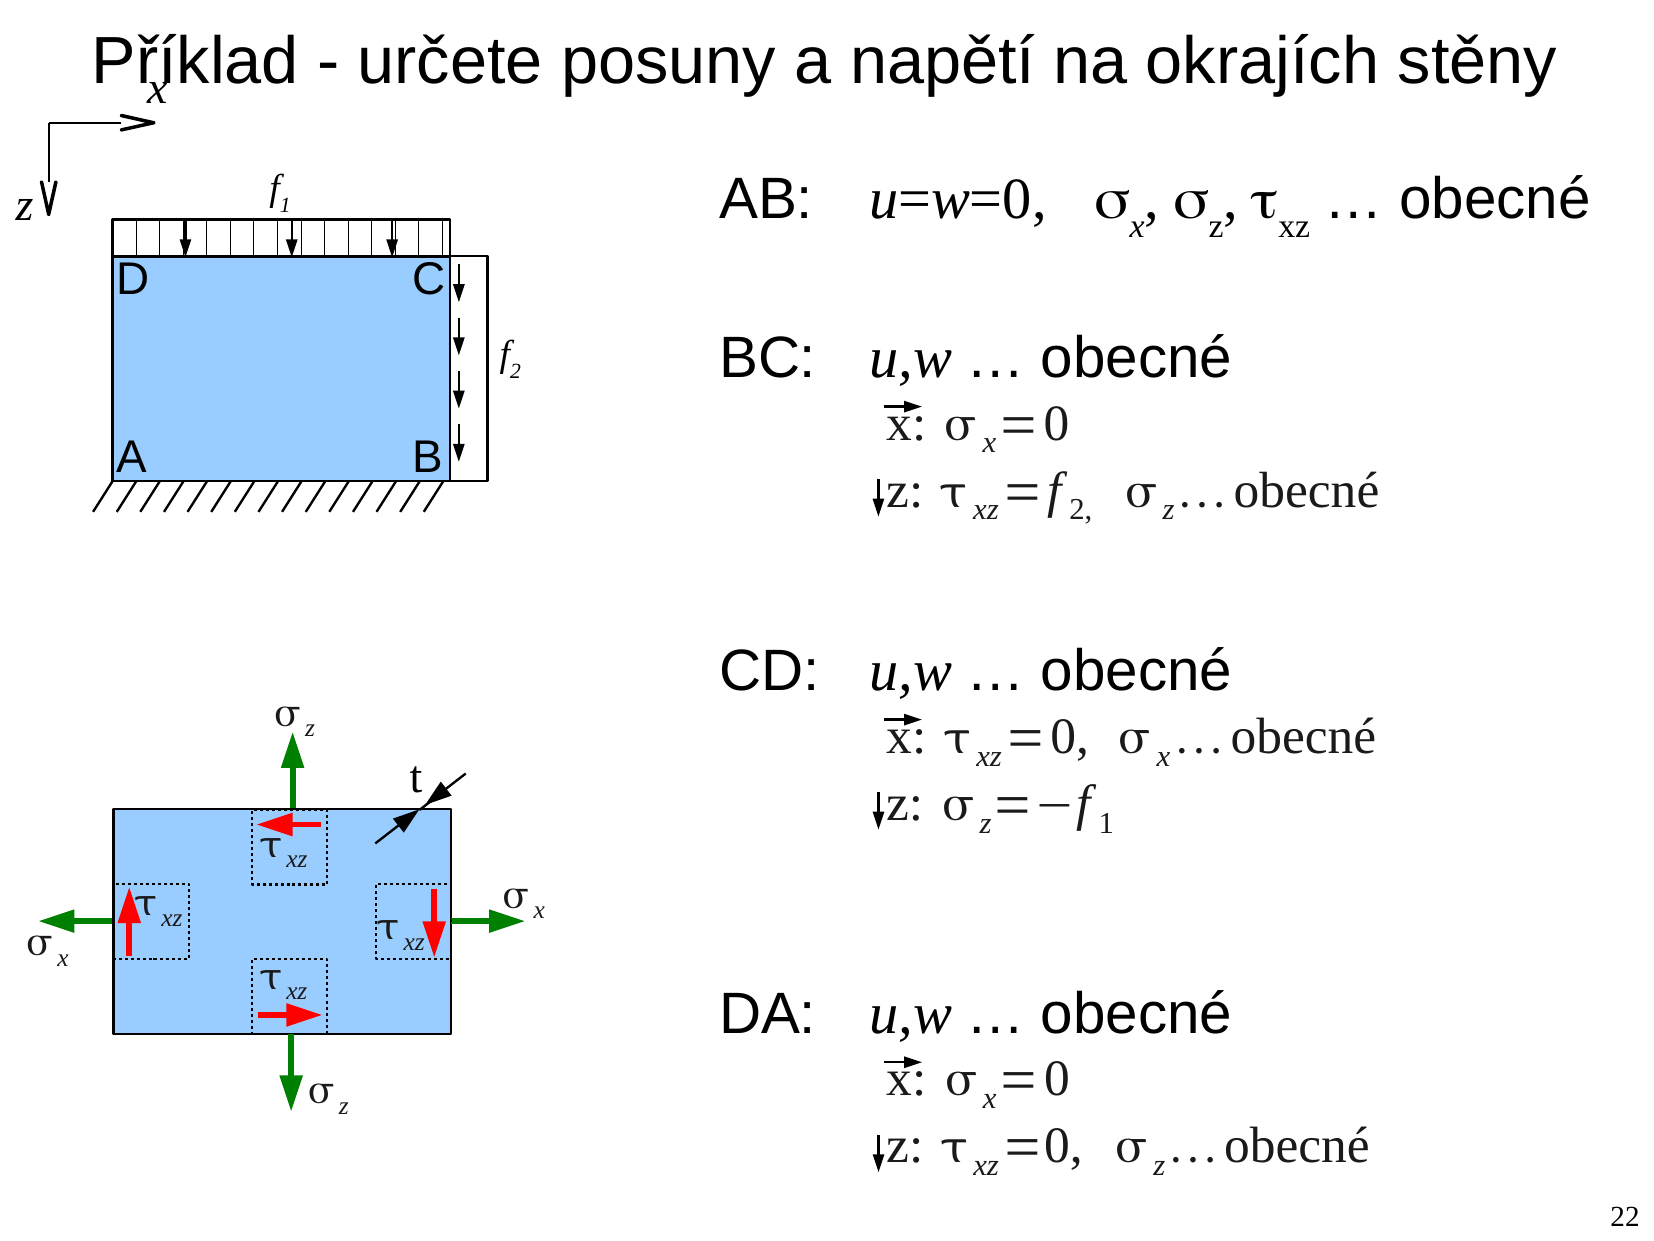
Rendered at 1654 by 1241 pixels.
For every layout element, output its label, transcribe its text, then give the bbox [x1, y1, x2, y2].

text_box x [132, 55, 188, 141]
title Příklad - určete posuny a napětí na okrajích stěny [37, 8, 1613, 113]
text_box D [102, 246, 178, 319]
chart [118, 878, 194, 932]
text_box C [397, 246, 473, 319]
text_box BC: u,w … obecné [704, 317, 1388, 405]
chart [361, 902, 436, 956]
text_box AB: u=w=0, sx, sz, txz … obecné [704, 157, 1654, 261]
chart [863, 1051, 1381, 1182]
text_box t [394, 744, 438, 815]
chart [244, 820, 319, 874]
text_box f2 [484, 325, 539, 393]
text_box [113, 809, 452, 1035]
text_box z [0, 172, 57, 257]
chart [257, 689, 326, 743]
text_box [112, 219, 450, 482]
chart [118, 924, 126, 932]
chart [863, 395, 1390, 526]
text_box x [132, 120, 142, 125]
chart [485, 871, 556, 925]
text_box B [397, 423, 473, 496]
chart [863, 708, 1387, 839]
chart [9, 918, 80, 972]
text_box A [102, 423, 178, 496]
text_box DA: u,w … obecné [704, 973, 1313, 1061]
chart [244, 952, 319, 1006]
text_box f1 [254, 159, 308, 228]
chart [291, 1066, 360, 1120]
text_box CD: u,w … obecné [704, 630, 1313, 718]
